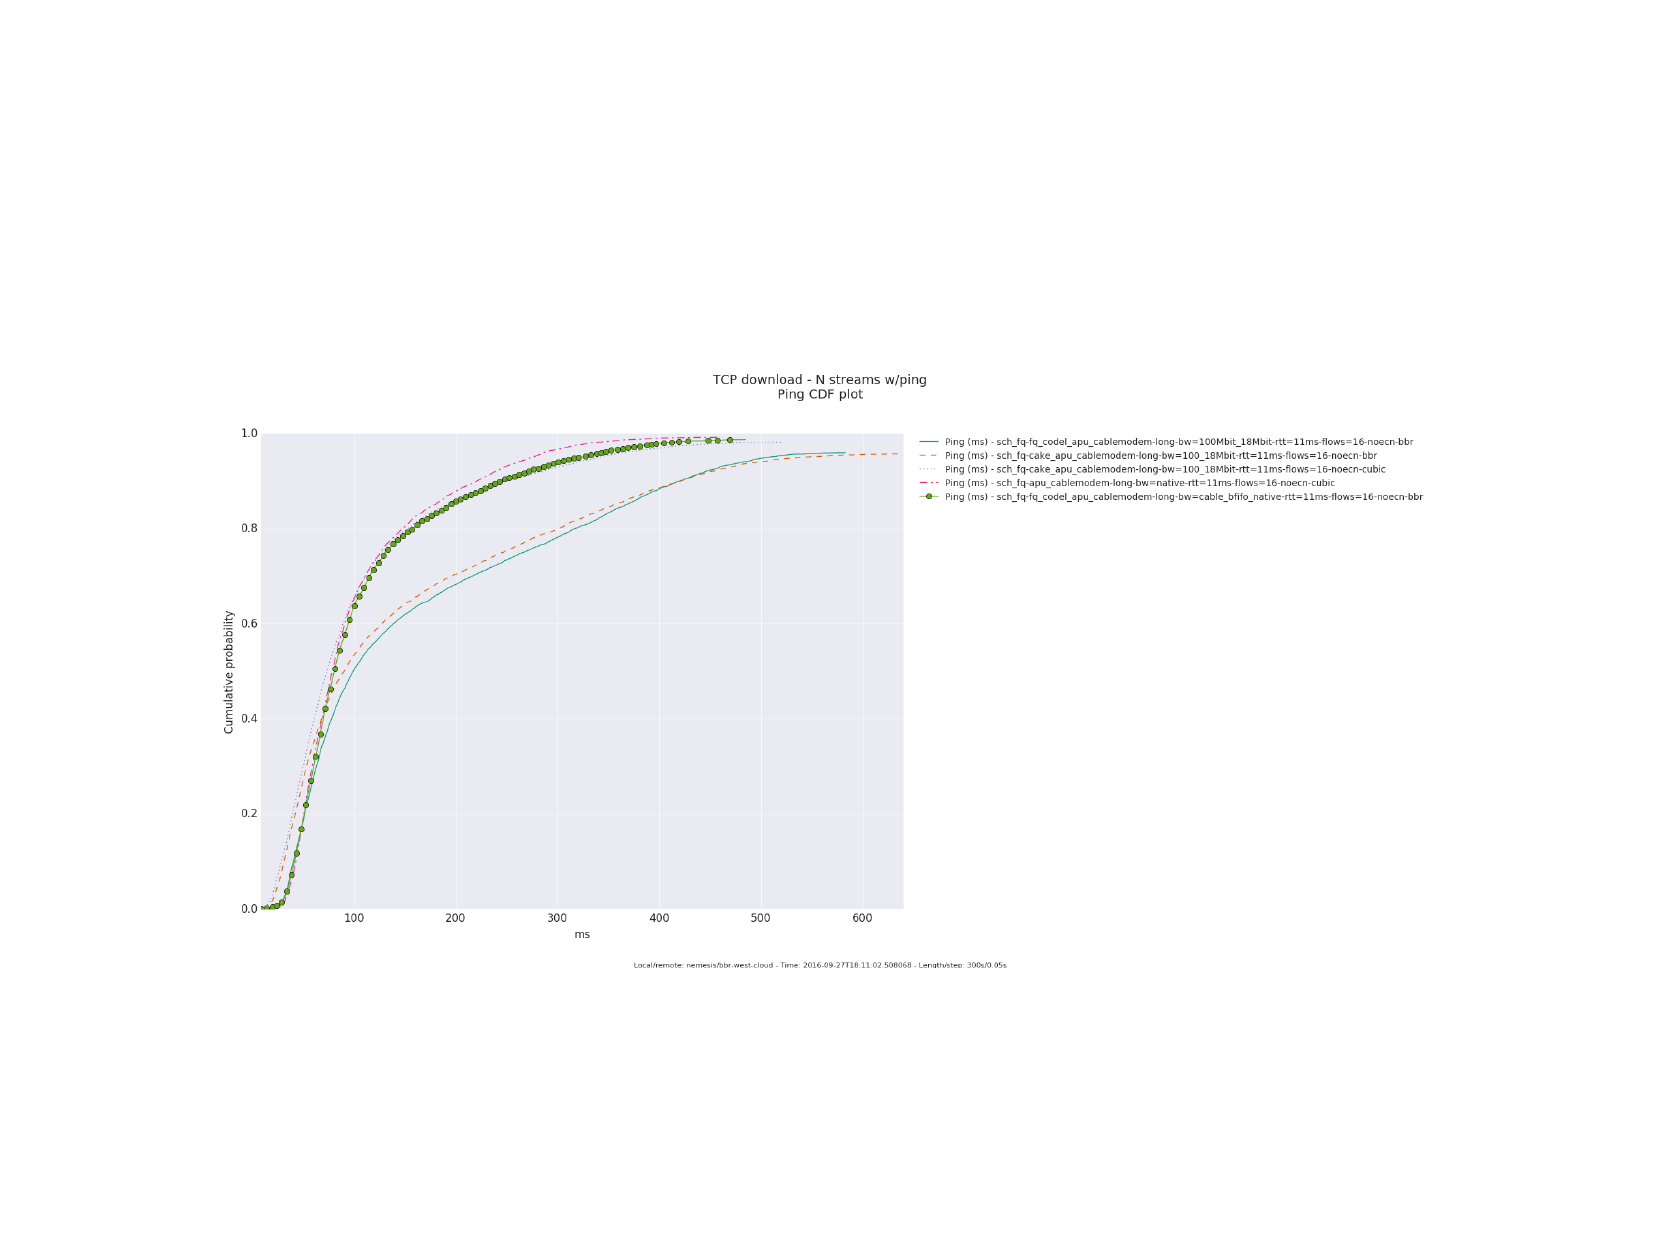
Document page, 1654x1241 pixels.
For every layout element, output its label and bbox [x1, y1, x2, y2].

picture [75, 374, 1564, 968]
